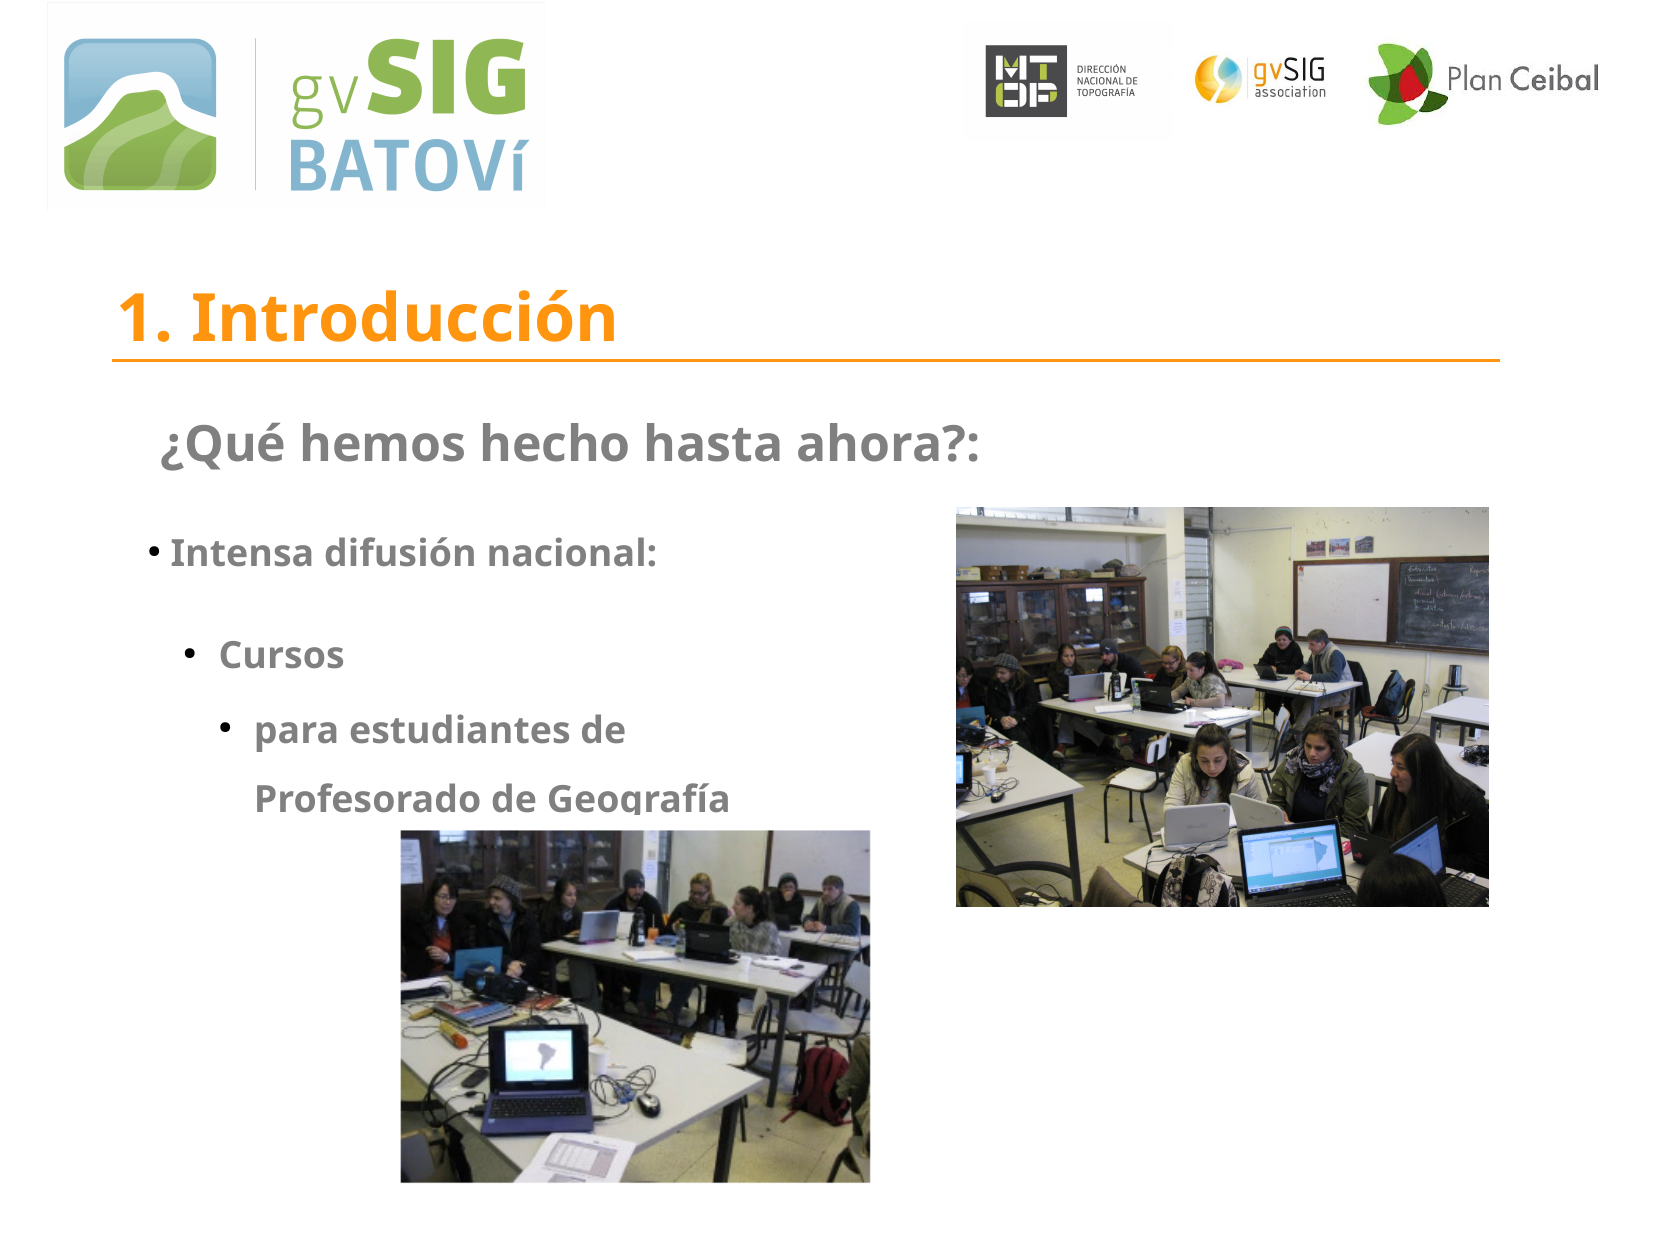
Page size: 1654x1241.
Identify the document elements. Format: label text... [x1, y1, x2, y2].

picture [962, 21, 1342, 141]
list ¿Qué hemos hecho hasta ahora?: Intensa difusión nacional: Cursos para estudiantes de Profesorado de Geografía [147, 407, 1477, 803]
picture [956, 507, 1489, 907]
picture [387, 815, 886, 1205]
picture [1343, 23, 1626, 142]
title 1. Introducción [116, 274, 1605, 356]
